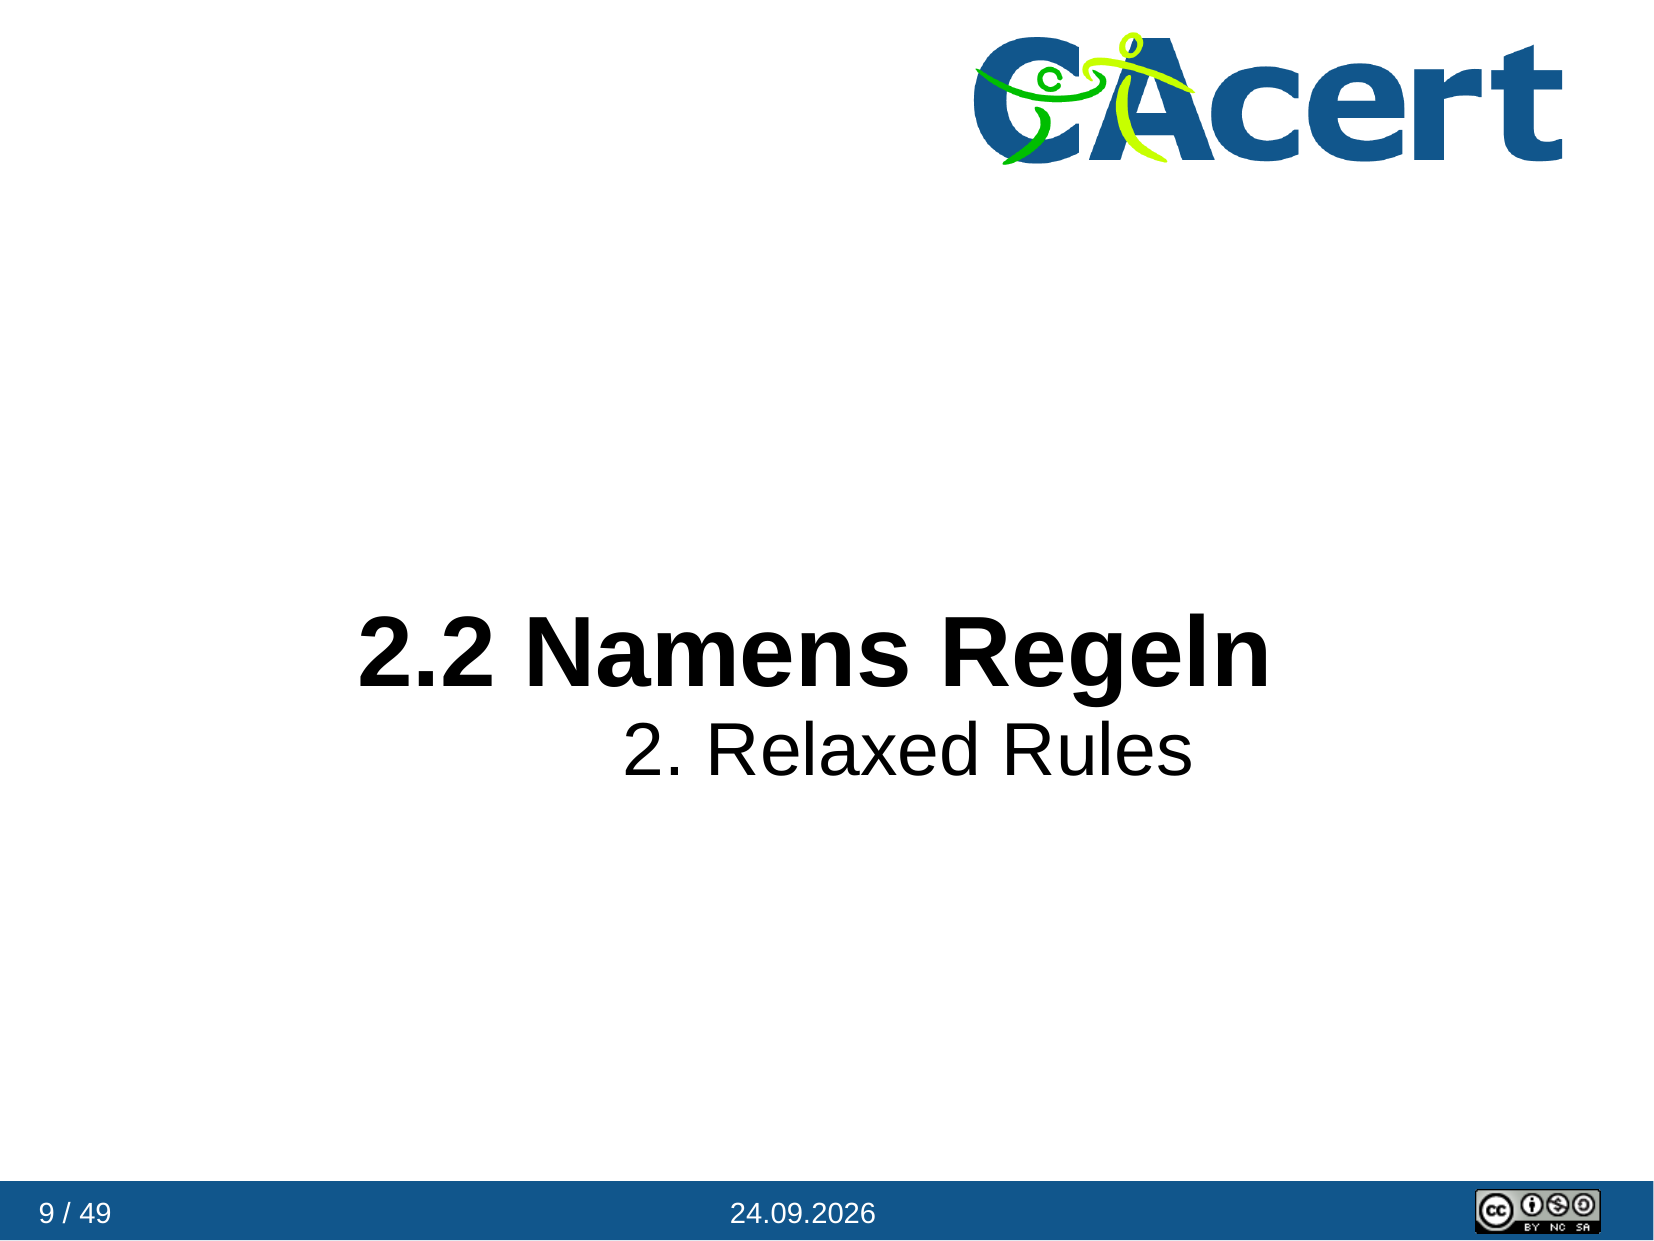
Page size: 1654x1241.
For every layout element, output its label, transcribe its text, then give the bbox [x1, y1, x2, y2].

title [76, 17, 1565, 166]
picture [1475, 1189, 1601, 1234]
subtitle 2.2 Namens Regeln 2. Relaxed Rules [70, 295, 1560, 1093]
